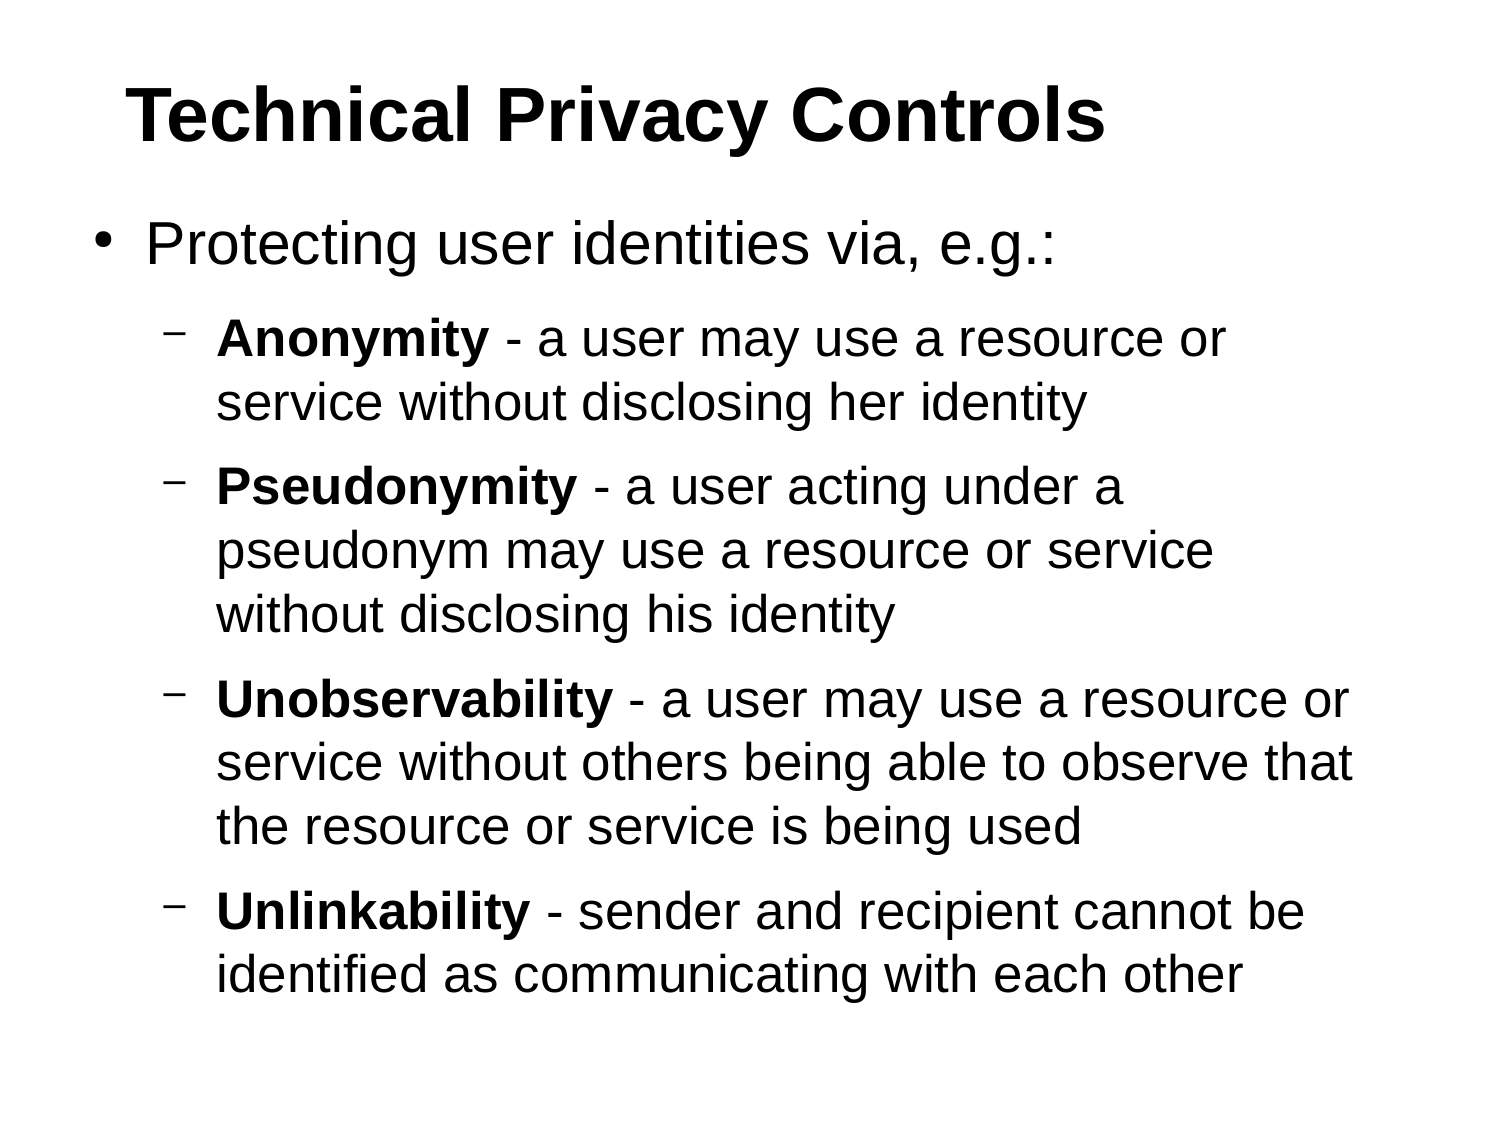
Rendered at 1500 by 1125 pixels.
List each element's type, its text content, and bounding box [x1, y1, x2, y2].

list Protecting user identities via, e.g.: Anonymity - a user may use a resource or service without disclosing her identity Pseudonymity - a user acting under a pseudonym may use a resource or service without disclosing his identity Unobservability - a user may use a resource or service without others being able to observe that the resource or service is being used Unlinkability - sender and recipient cannot be identified as communicating with each other [75, 204, 1395, 1075]
title Technical Privacy Controls [75, 44, 1425, 177]
